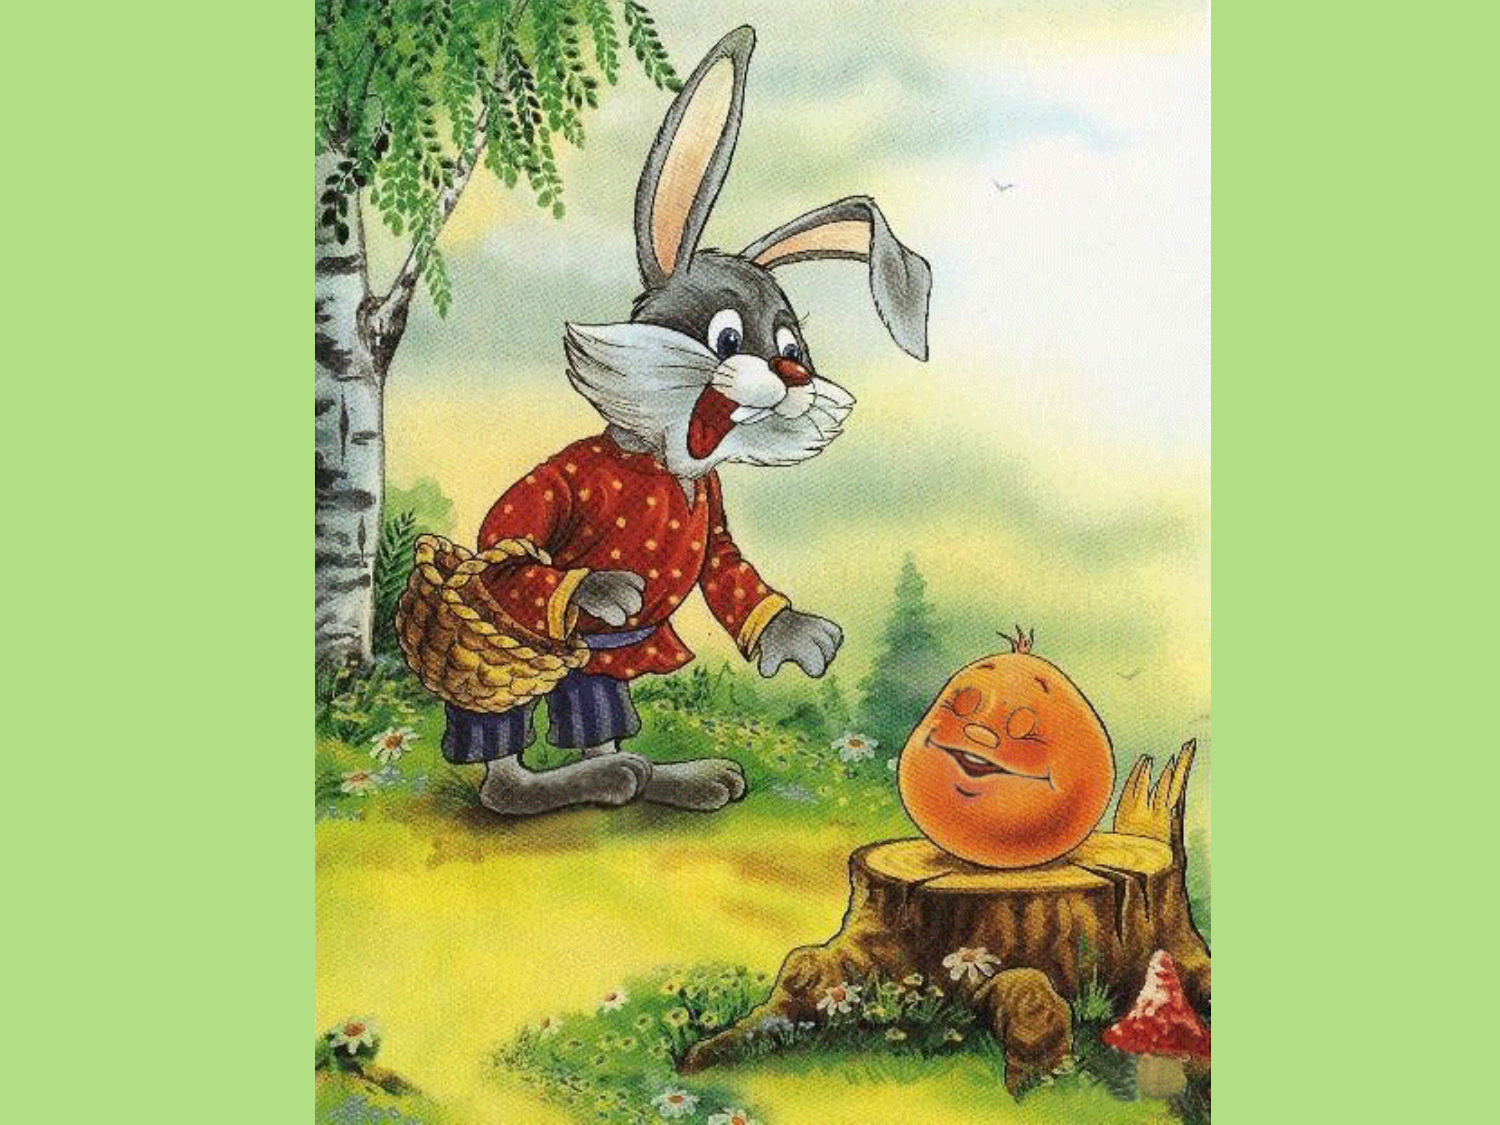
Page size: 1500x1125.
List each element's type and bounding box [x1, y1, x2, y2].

picture [315, 0, 1211, 1125]
